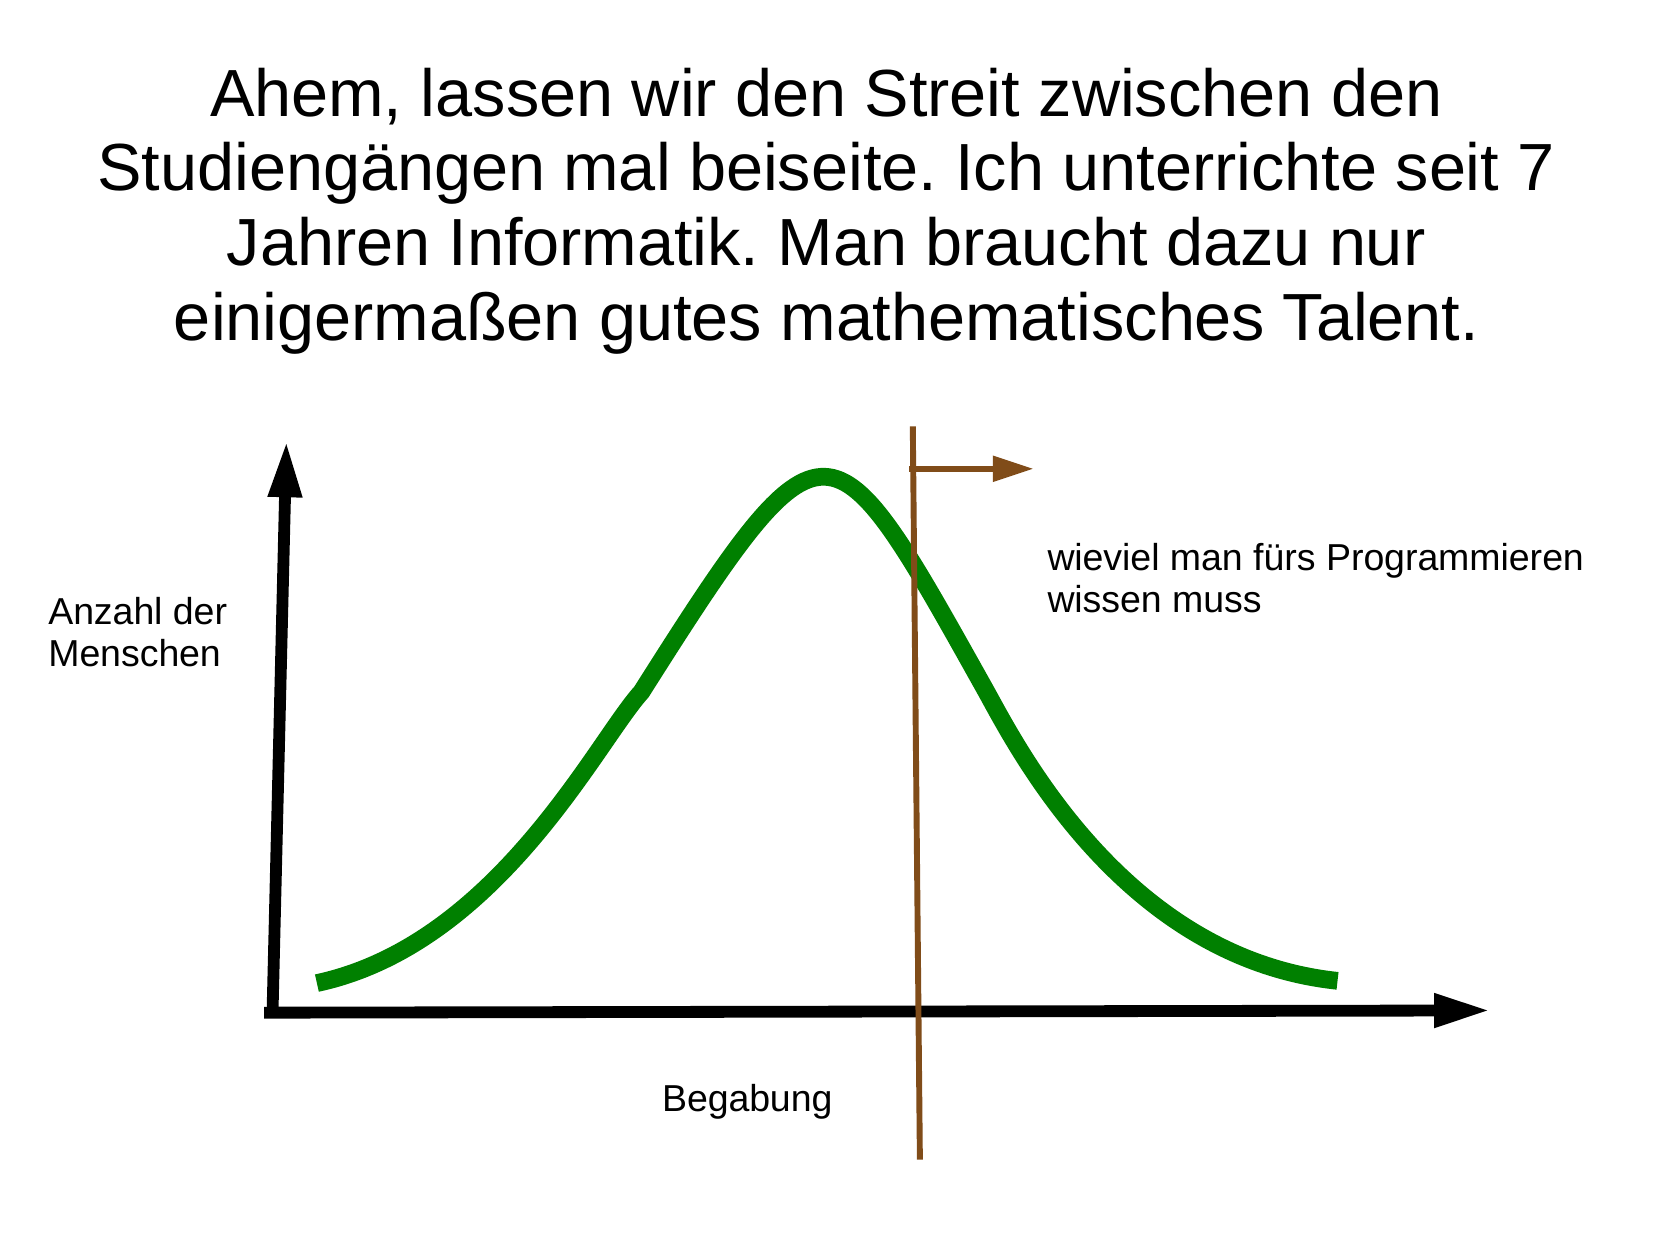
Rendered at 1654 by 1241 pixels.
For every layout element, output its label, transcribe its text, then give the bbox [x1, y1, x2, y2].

subtitle Ahem, lassen wir den Streit zwischen den Studiengängen mal beiseite. Ich unterrichte seit 7 Jahren Informatik. Man braucht dazu nur einigermaßen gutes mathematisches Talent. [82, 49, 1571, 1109]
text_box wieviel man fürs Programmieren wissen muss [1032, 528, 1599, 628]
text_box Anzahl der Menschen [33, 583, 242, 683]
text_box Begabung [647, 1069, 848, 1127]
